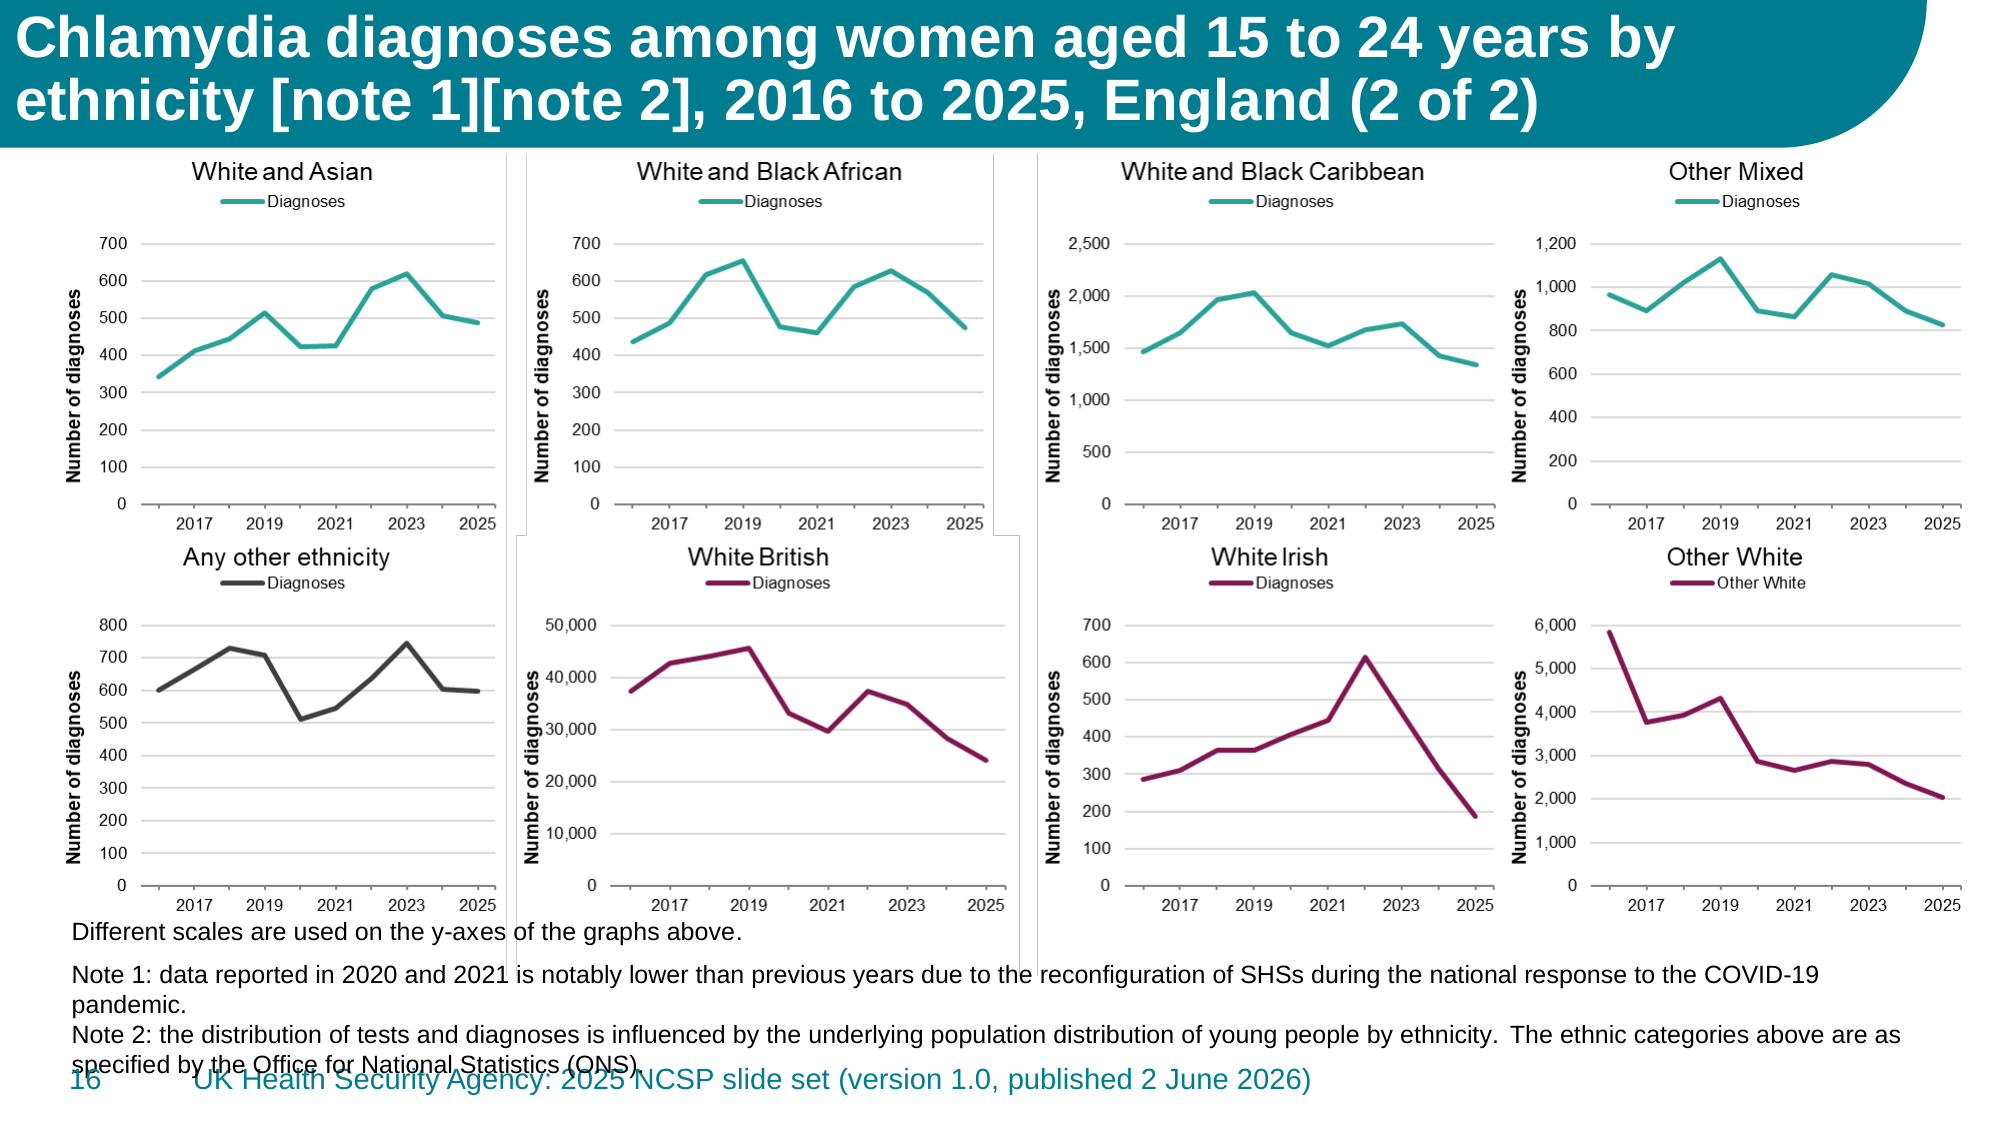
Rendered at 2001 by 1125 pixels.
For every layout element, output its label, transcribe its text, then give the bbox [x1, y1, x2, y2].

text_box [54, 1053, 152, 1112]
title Chlamydia diagnoses among women aged 15 to 24 years by ethnicity [note 1][note 2], 2016 to 2025, England (2 of 2) [0, 0, 1726, 105]
text_box Different scales are used on the y-axes of the graphs above. Note 1: data reported in 2020 and 2021 is notably lower than previous years due to the reconfiguration of SHSs during the national response to the COVID-19 pandemic. Note 2: the distribution of tests and diagnoses is influenced by the underlying population distribution of young people by ethnicity. The ethnic categories above are as specified by the Office for National Statistics (ONS). [56, 908, 1949, 1088]
picture [58, 153, 1970, 976]
